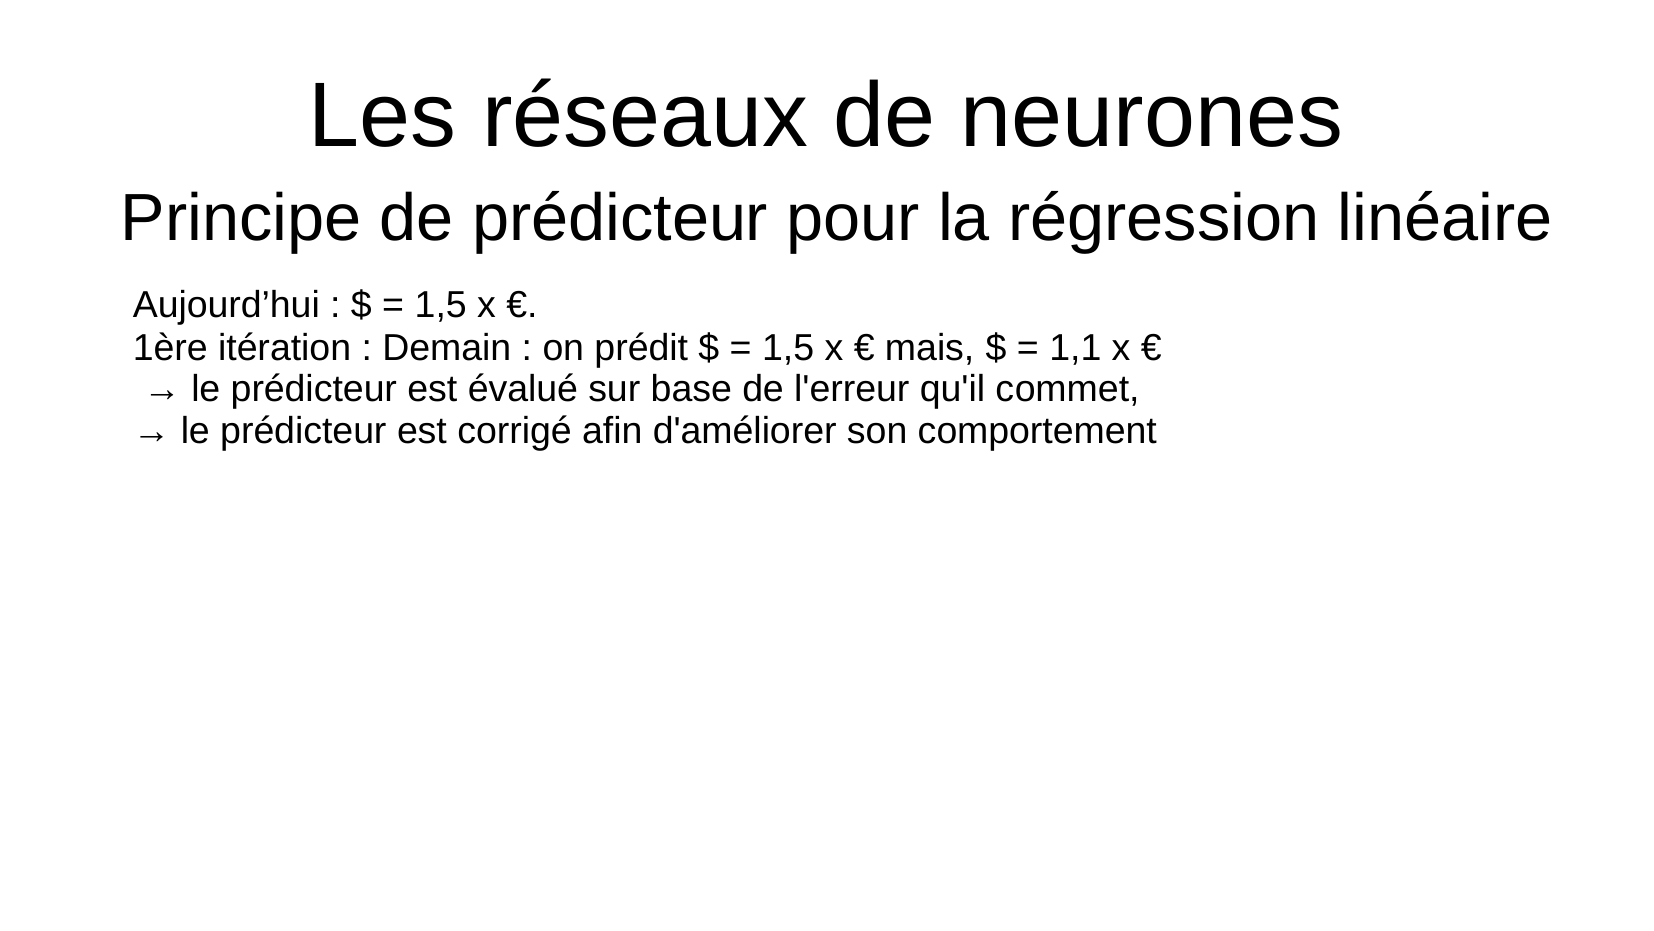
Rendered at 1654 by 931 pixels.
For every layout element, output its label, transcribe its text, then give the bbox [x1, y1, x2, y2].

title Les réseaux de neurones [82, 37, 1571, 193]
text_box Aujourd’hui : $ = 1,5 x €. 1ère itération : Demain : on prédit $ = 1,5 x € mais, $ = 1,1 x € → le prédicteur est évalué sur base de l'erreur qu'il commet, → le prédicteur est corrigé afin d'améliorer son comportement [118, 276, 1183, 460]
subtitle Principe de prédicteur pour la régression linéaire [93, 179, 1582, 255]
